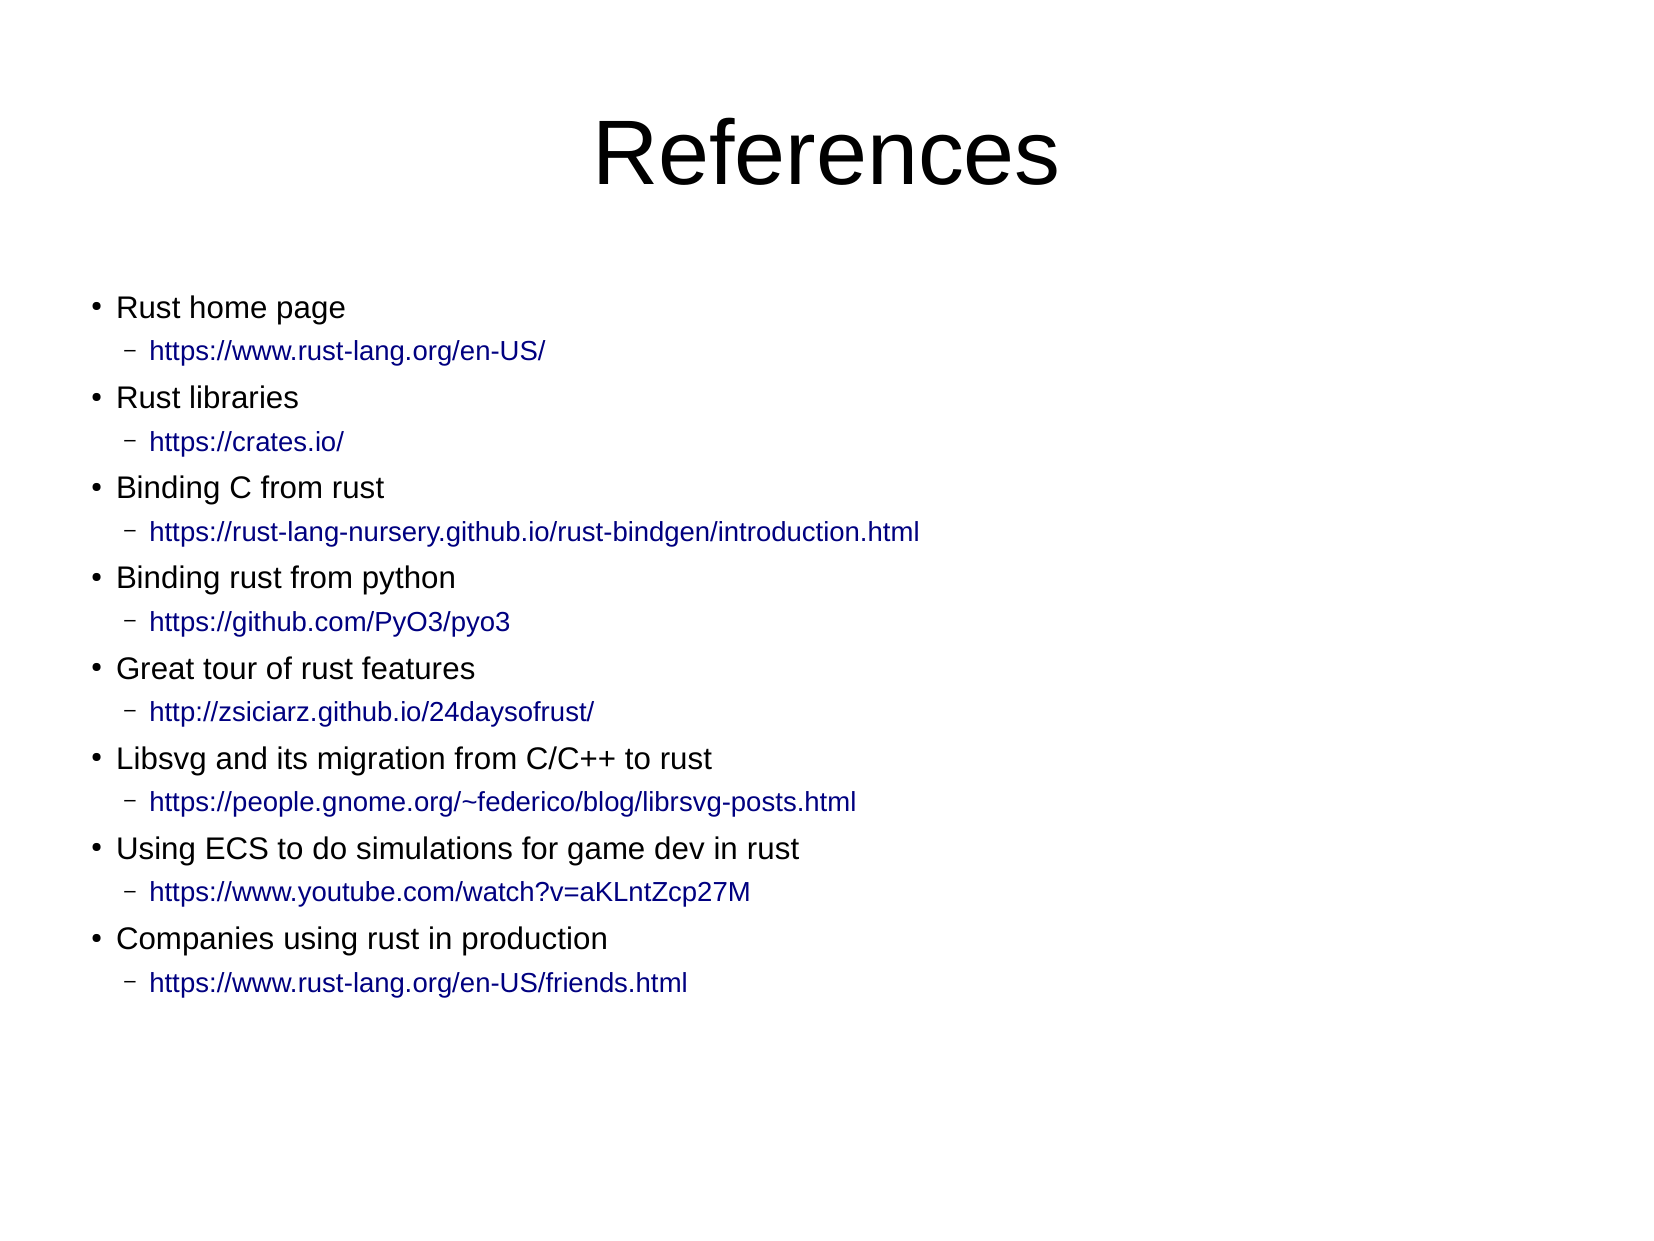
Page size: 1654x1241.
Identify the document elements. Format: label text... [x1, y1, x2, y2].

list Rust home page https://www.rust-lang.org/en-US/ Rust libraries https://crates.io/ Binding C from rust https://rust-lang-nursery.github.io/rust-bindgen/introduction.html Binding rust from python https://github.com/PyO3/pyo3 Great tour of rust features http://zsiciarz.github.io/24daysofrust/ Libsvg and its migration from C/C++ to rust https://people.gnome.org/~federico/blog/librsvg-posts.html Using ECS to do simulations for game dev in rust https://www.youtube.com/watch?v=aKLntZcp27M Companies using rust in production https://www.rust-lang.org/en-US/friends.html [82, 290, 1571, 1010]
title References [82, 49, 1571, 257]
